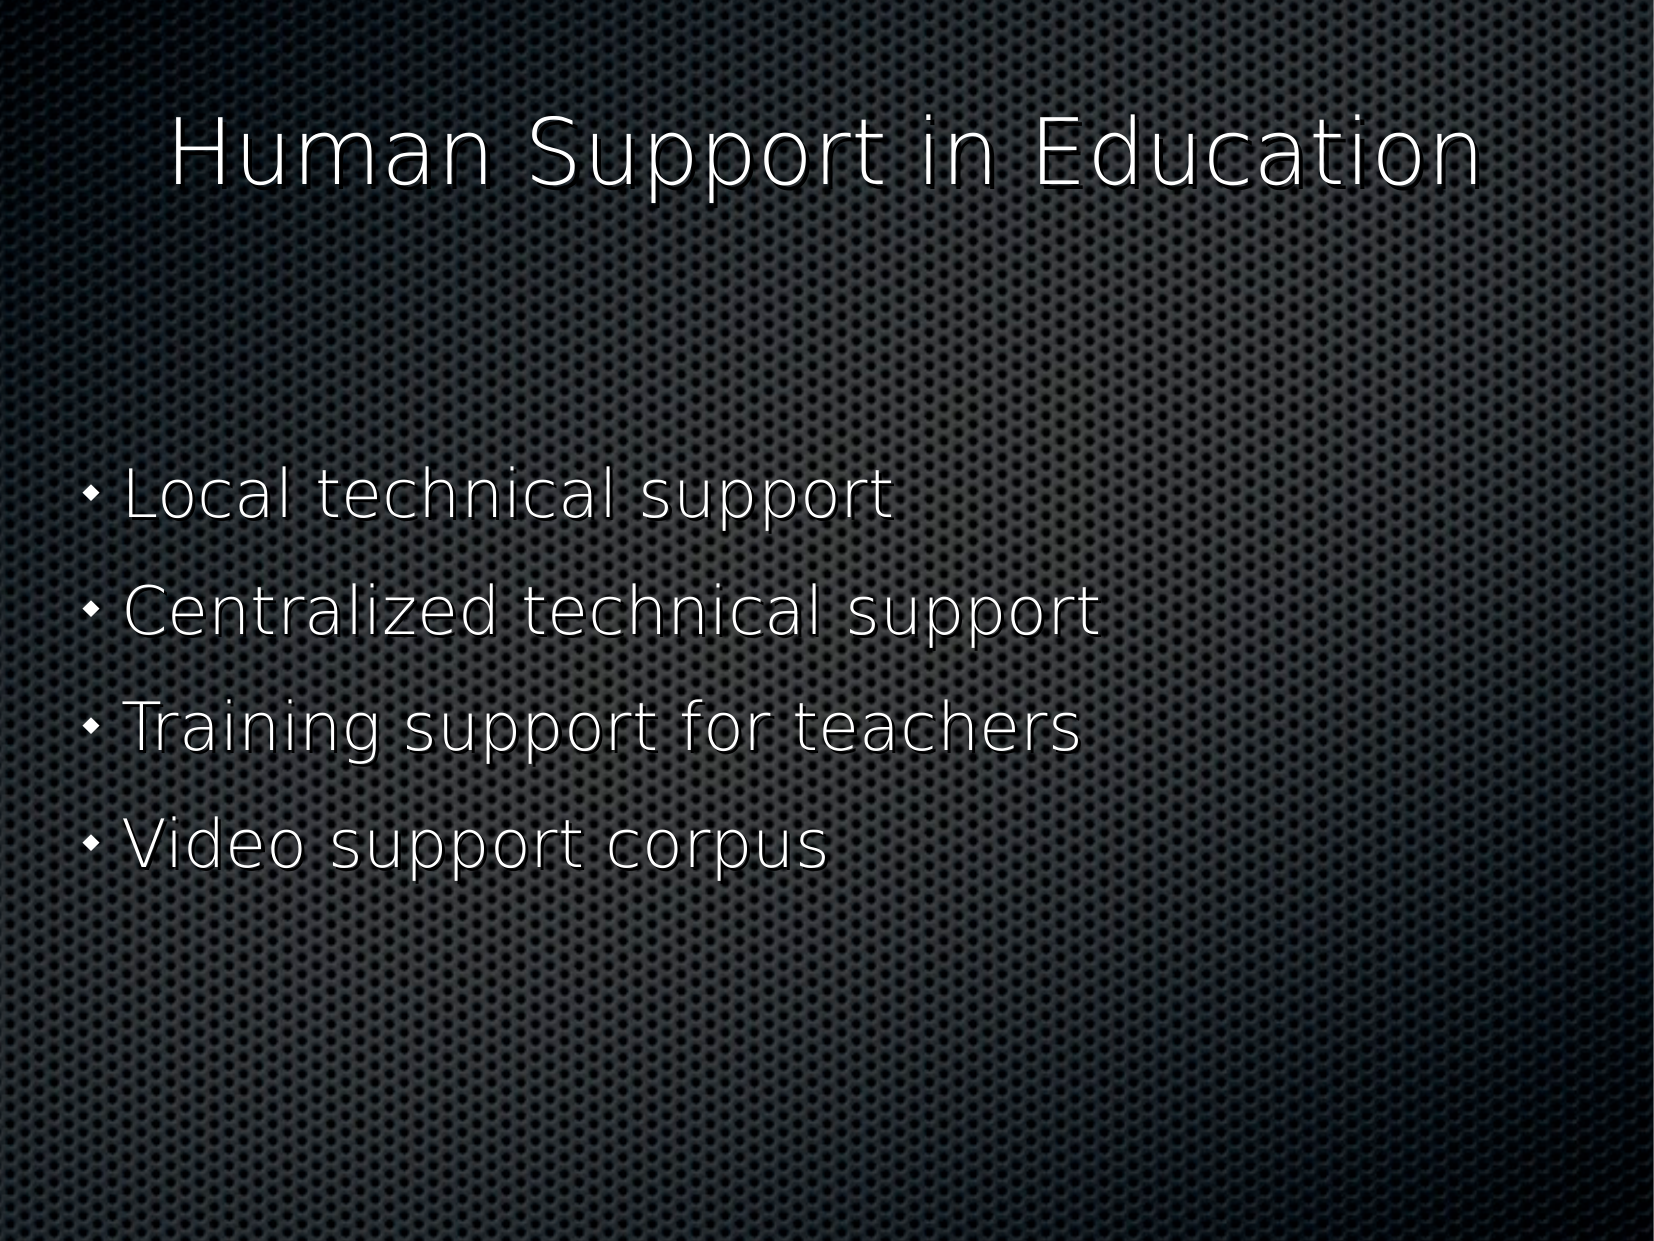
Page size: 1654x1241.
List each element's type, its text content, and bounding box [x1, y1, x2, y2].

title Human Support in Education [82, 49, 1571, 257]
subtitle Local technical support Centralized technical support Training support for teachers Video support corpus [82, 290, 1538, 1010]
picture [0, 0, 1654, 1241]
